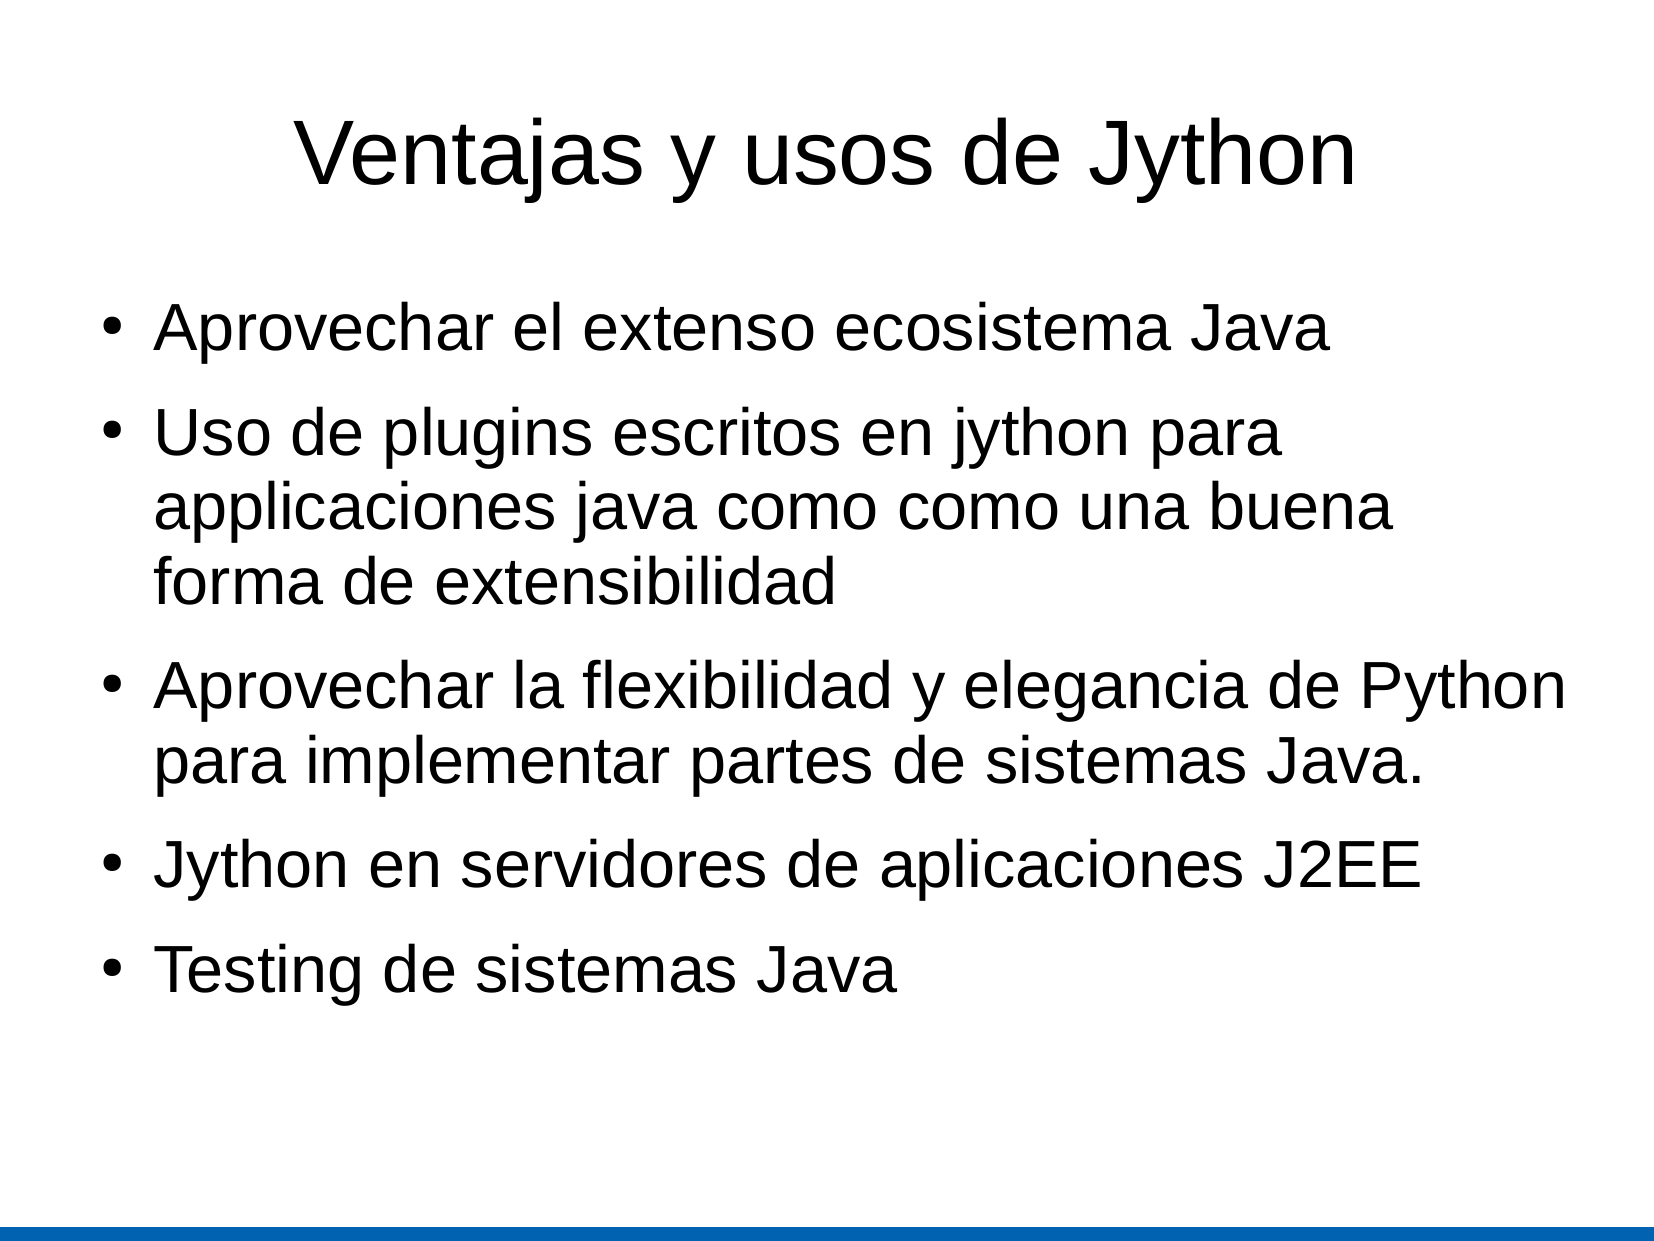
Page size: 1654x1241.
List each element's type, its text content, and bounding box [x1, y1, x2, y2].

title Ventajas y usos de Jython [82, 49, 1571, 257]
list Aprovechar el extenso ecosistema Java Uso de plugins escritos en jython para applicaciones java como como una buena forma de extensibilidad Aprovechar la flexibilidad y elegancia de Python para implementar partes de sistemas Java. Jython en servidores de aplicaciones J2EE Testing de sistemas Java [82, 290, 1571, 1094]
